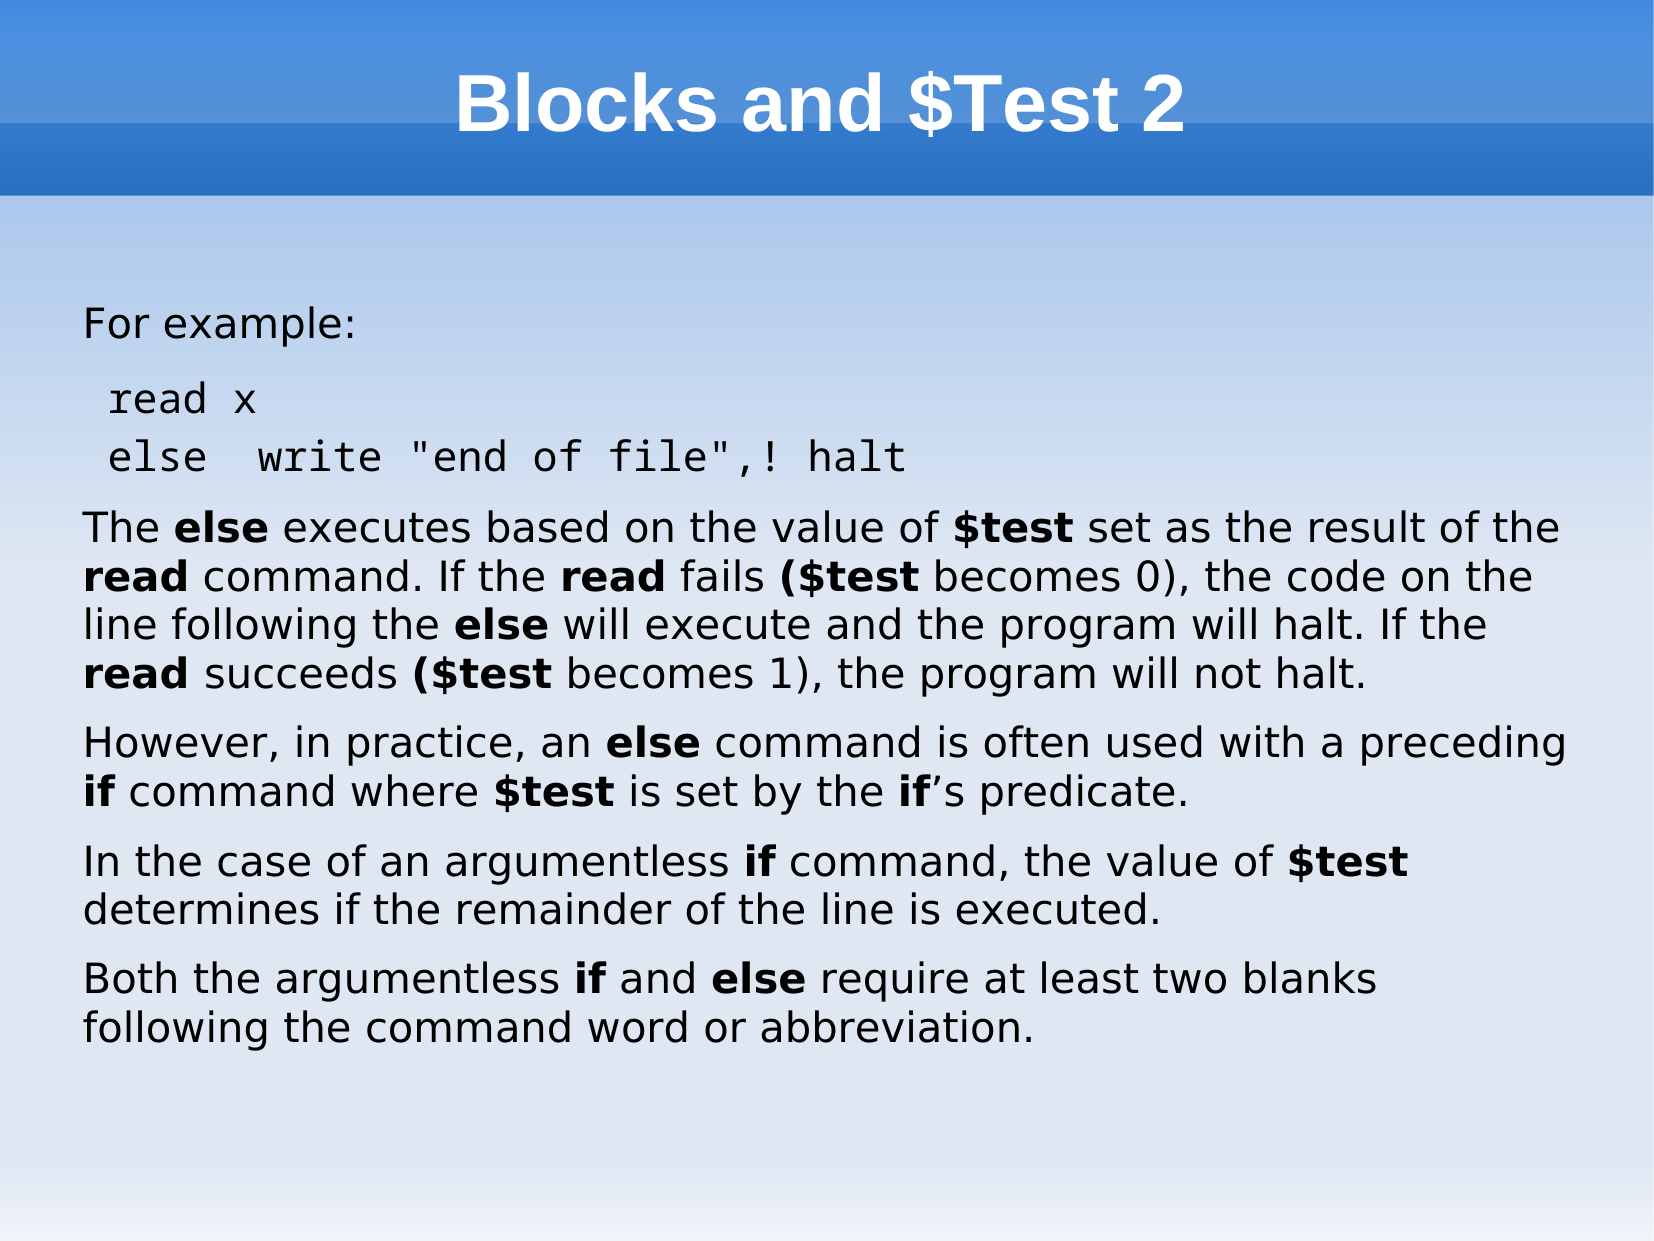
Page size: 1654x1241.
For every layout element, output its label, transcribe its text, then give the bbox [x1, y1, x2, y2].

subtitle For example: read x else write "end of file",! halt The else executes based on the value of $test set as the result of the read command. If the read fails ($test becomes 0), the code on the line following the else will execute and the program will halt. If the read succeeds ($test becomes 1), the program will not halt. However, in practice, an else command is often used with a preceding if command where $test is set by the if’s predicate. In the case of an argumentless if command, the value of $test determines if the remainder of the line is executed. Both the argumentless if and else require at least two blanks following the command word or abbreviation. [82, 210, 1571, 1142]
picture [0, 0, 1654, 1241]
title Blocks and $Test 2 [76, 0, 1565, 208]
